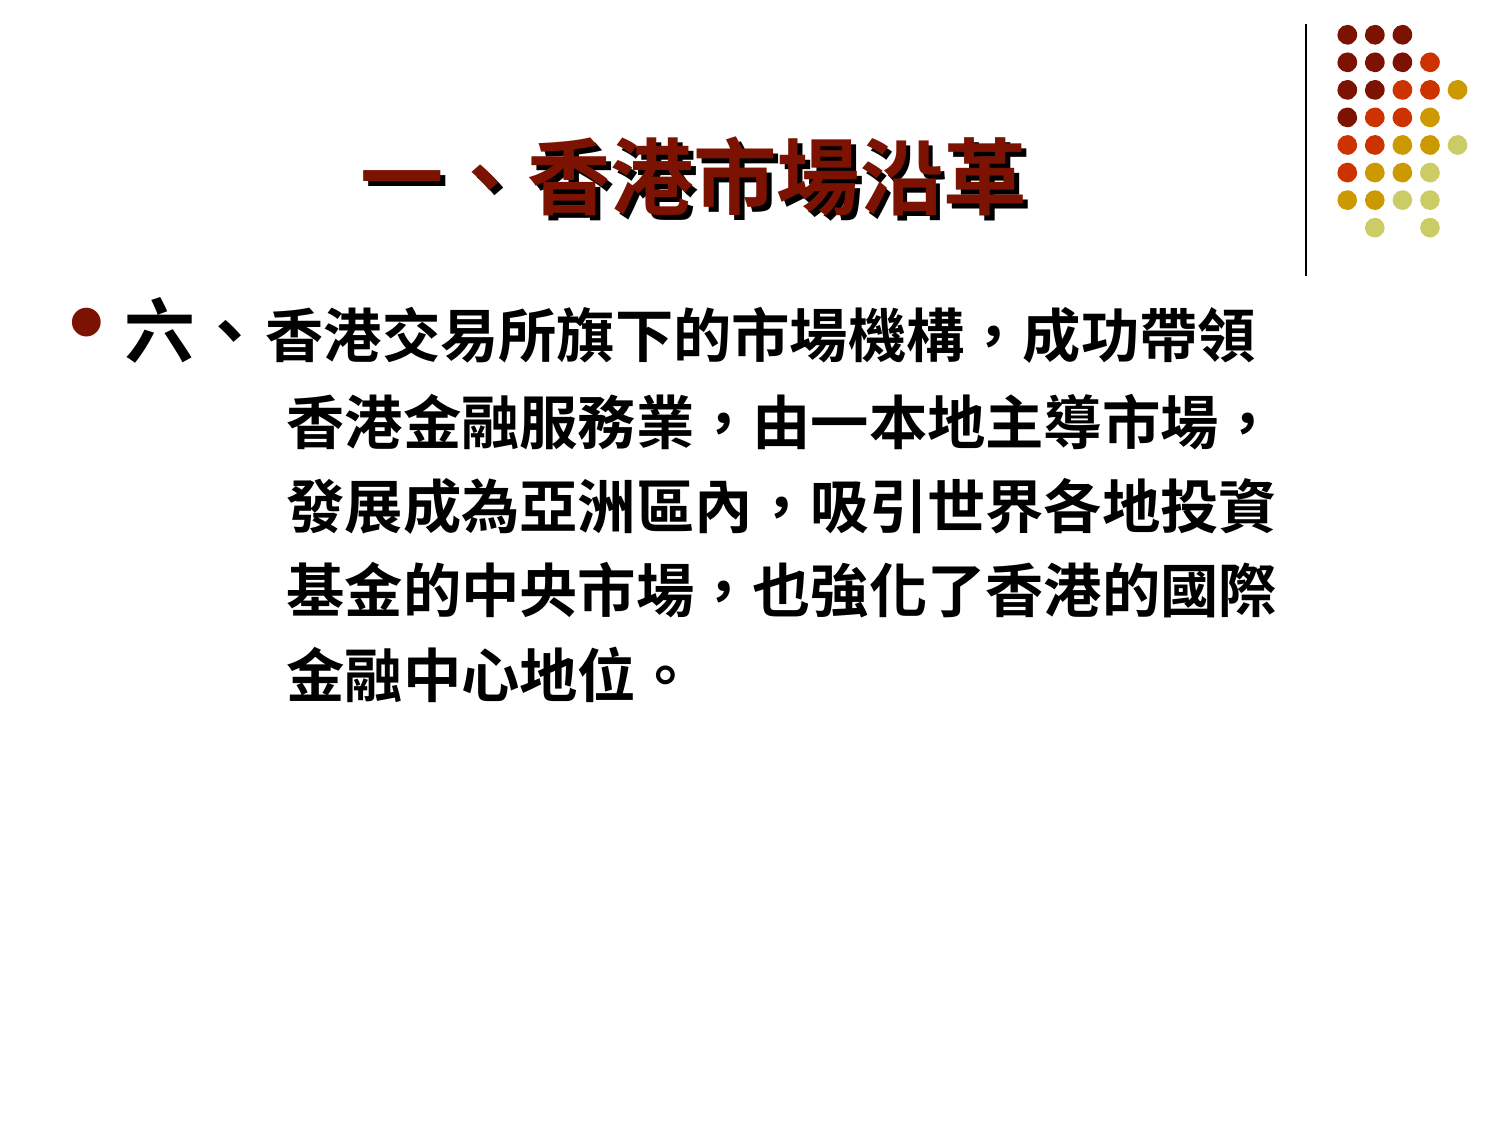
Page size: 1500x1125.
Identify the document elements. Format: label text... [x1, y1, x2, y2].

list 六、香港交易所旗下的市場機構，成功帶領 香港金融服務業，由一本地主導市場， 發展成為亞洲區內，吸引世界各地投資 基金的中央市場，也強化了香港的國際 金融中心地位。 [53, 278, 1317, 917]
title 一、香港市場沿革 [74, 20, 1313, 233]
